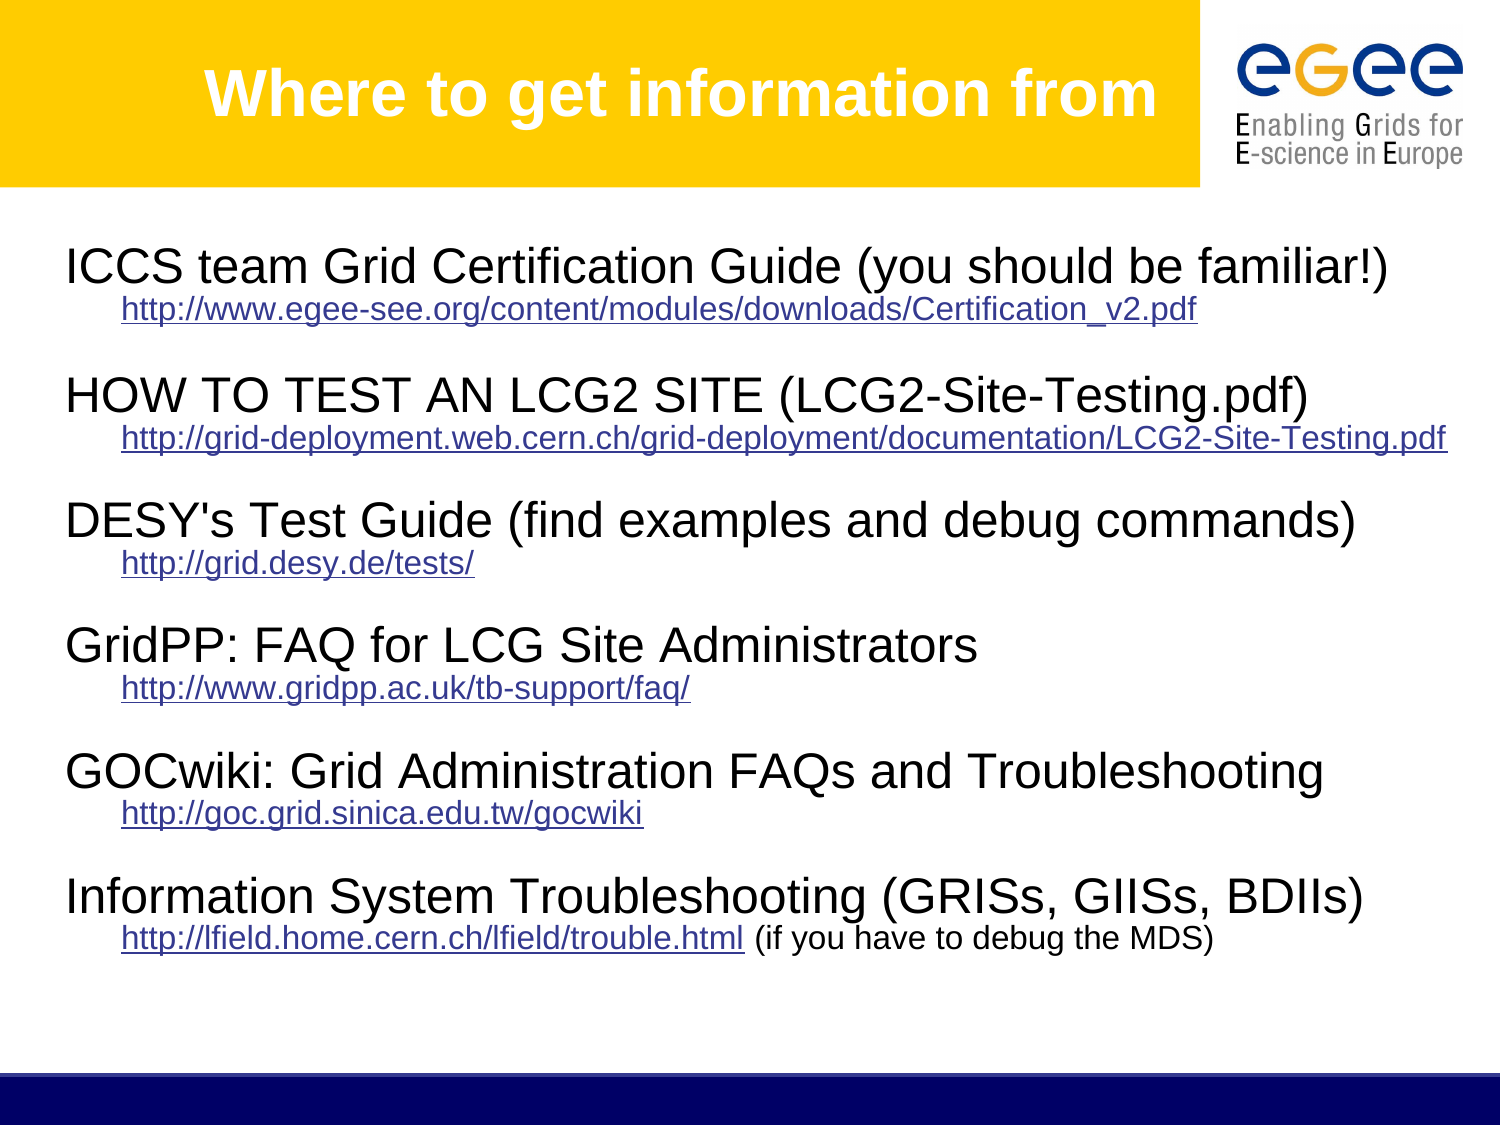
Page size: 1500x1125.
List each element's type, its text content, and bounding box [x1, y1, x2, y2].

picture [1237, 24, 1463, 169]
list ICCS team Grid Certification Guide (you should be familiar!) http://www.egee-see.org/content/modules/downloads/Certification_v2.pdf HOW TO TEST AN LCG2 SITE (LCG2-Site-Testing.pdf) http://grid-deployment.web.cern.ch/grid-deployment/documentation/LCG2-Site-Testing.pdf DESY's Test Guide (find examples and debug commands) http://grid.desy.de/tests/ GridPP: FAQ for LCG Site Administrators http://www.gridpp.ac.uk/tb-support/faq/ GOCwiki: Grid Administration FAQs and Troubleshooting http://goc.grid.sinica.edu.tw/gocwiki Information System Troubleshooting (GRISs, GIISs, BDIIs) http://lfield.home.cern.ch/lfield/trouble.html (if you have to debug the MDS) [50, 236, 1500, 1056]
title Where to get information from [12, 37, 1175, 150]
